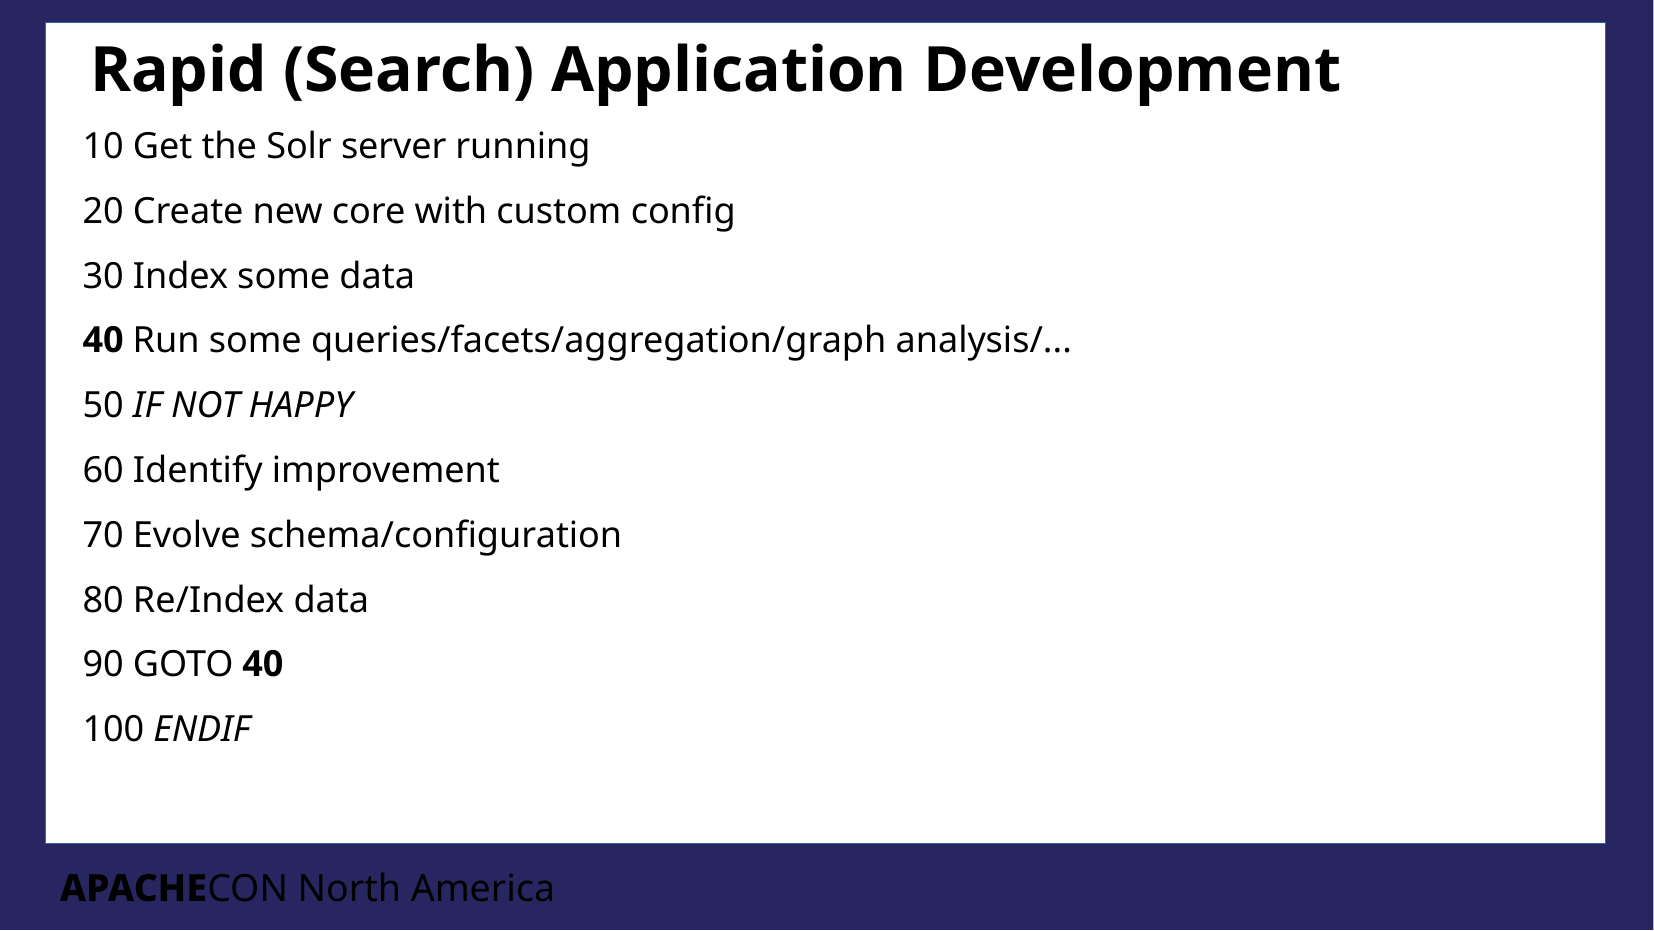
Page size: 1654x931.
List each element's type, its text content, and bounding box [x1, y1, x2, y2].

list 10 Get the Solr server running 20 Create new core with custom config 30 Index some data 40 Run some queries/facets/aggregation/graph analysis/... 50 IF NOT HAPPY 60 Identify improvement 70 Evolve schema/configuration 80 Re/Index data 90 GOTO 40 100 ENDIF [82, 120, 1571, 757]
title Rapid (Search) Application Development [90, 28, 1531, 106]
